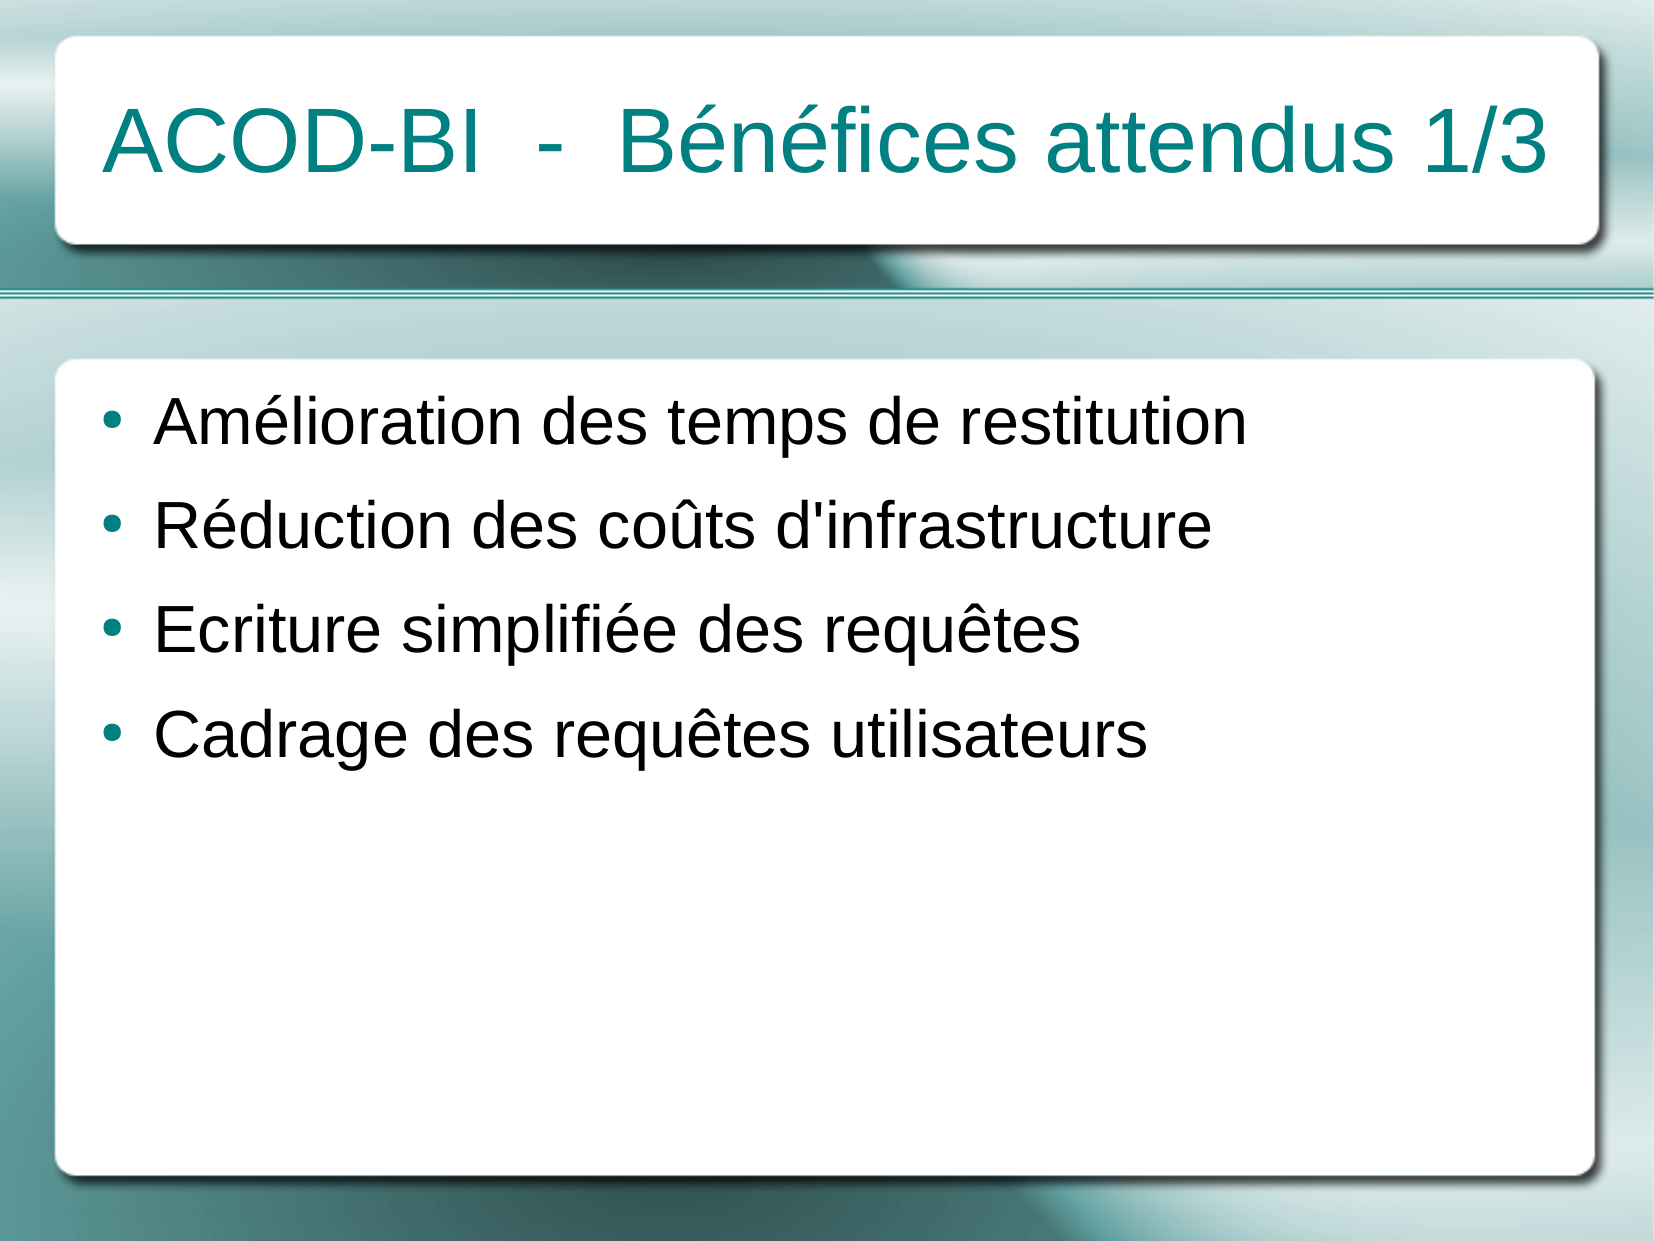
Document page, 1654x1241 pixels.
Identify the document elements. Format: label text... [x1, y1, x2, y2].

picture [0, 0, 1654, 1241]
list Amélioration des temps de restitution Réduction des coûts d'infrastructure Ecriture simplifiée des requêtes Cadrage des requêtes utilisateurs [82, 383, 1571, 1034]
title ACOD-BI - Bénéfices attendus 1/3 [82, 37, 1571, 245]
